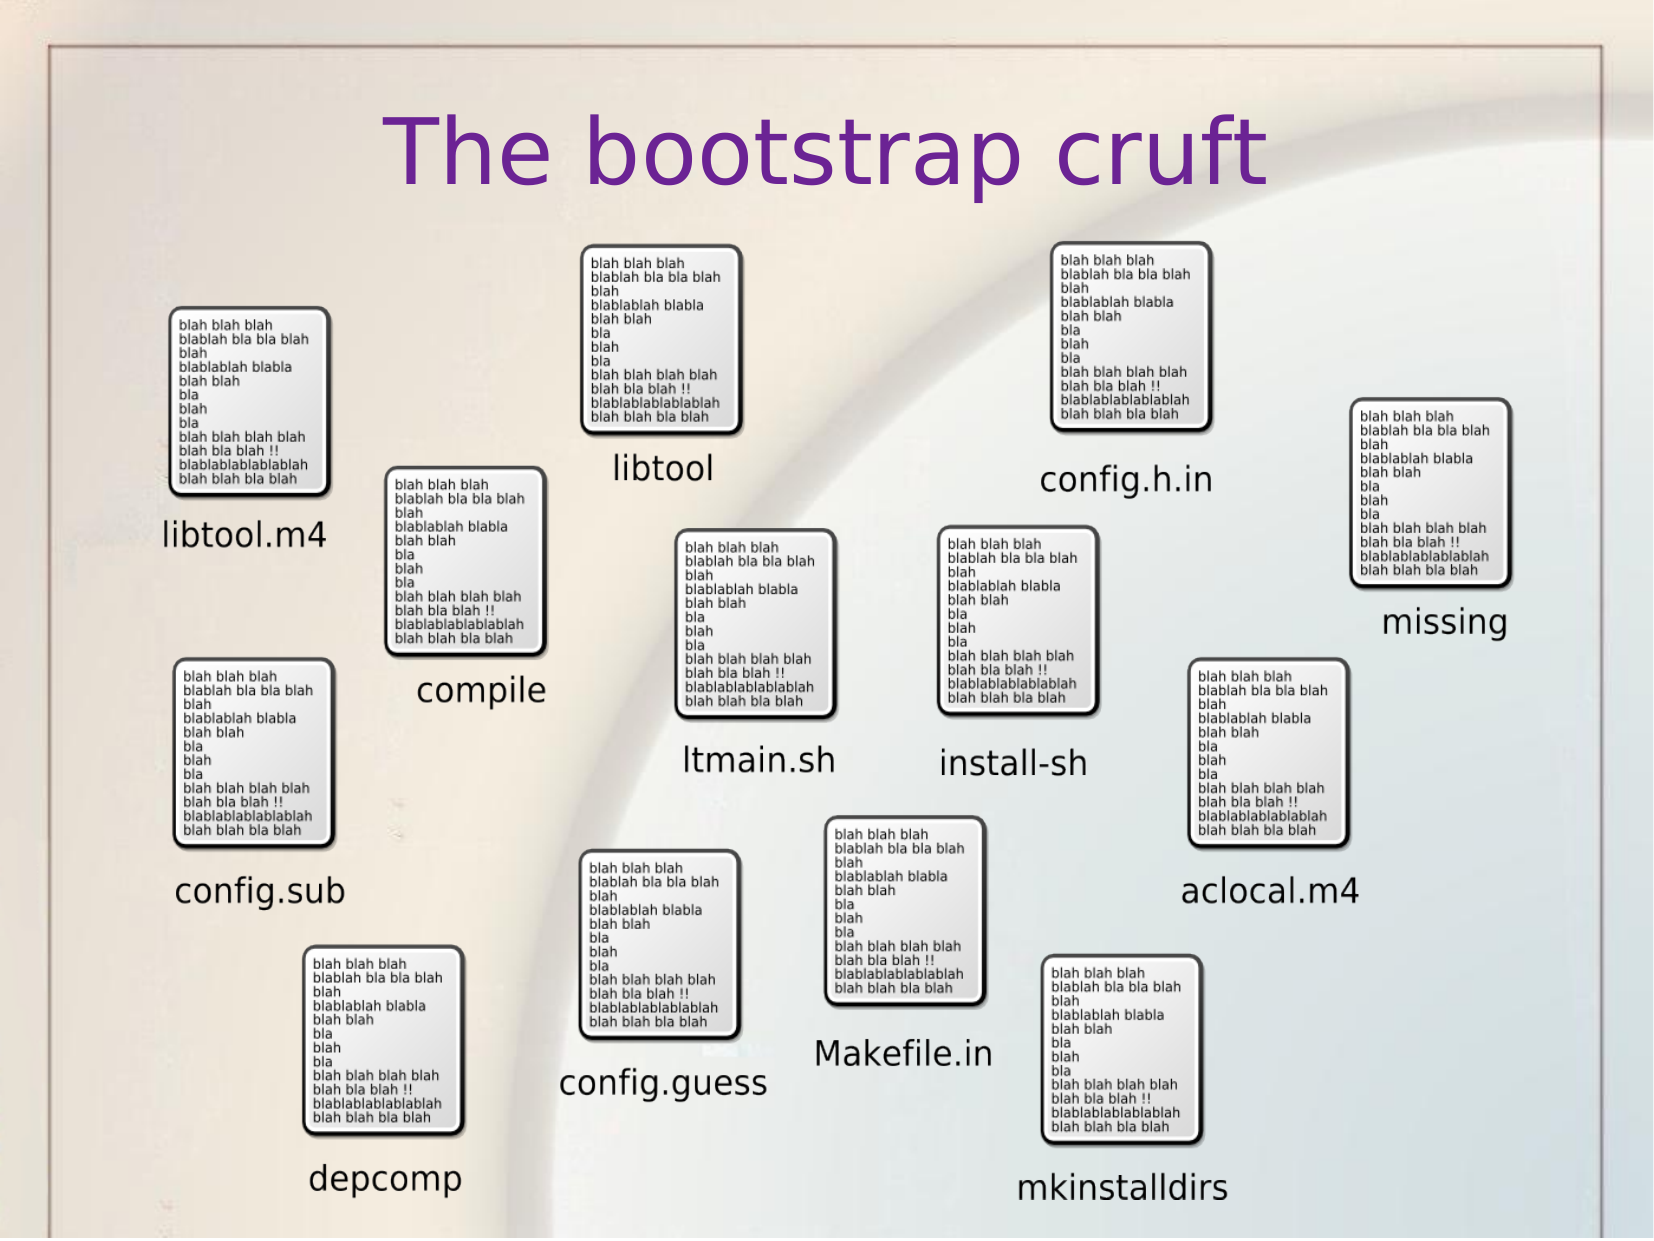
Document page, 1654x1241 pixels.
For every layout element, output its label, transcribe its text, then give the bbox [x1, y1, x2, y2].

title The bootstrap cruft [82, 49, 1571, 257]
picture [0, 0, 1654, 1238]
